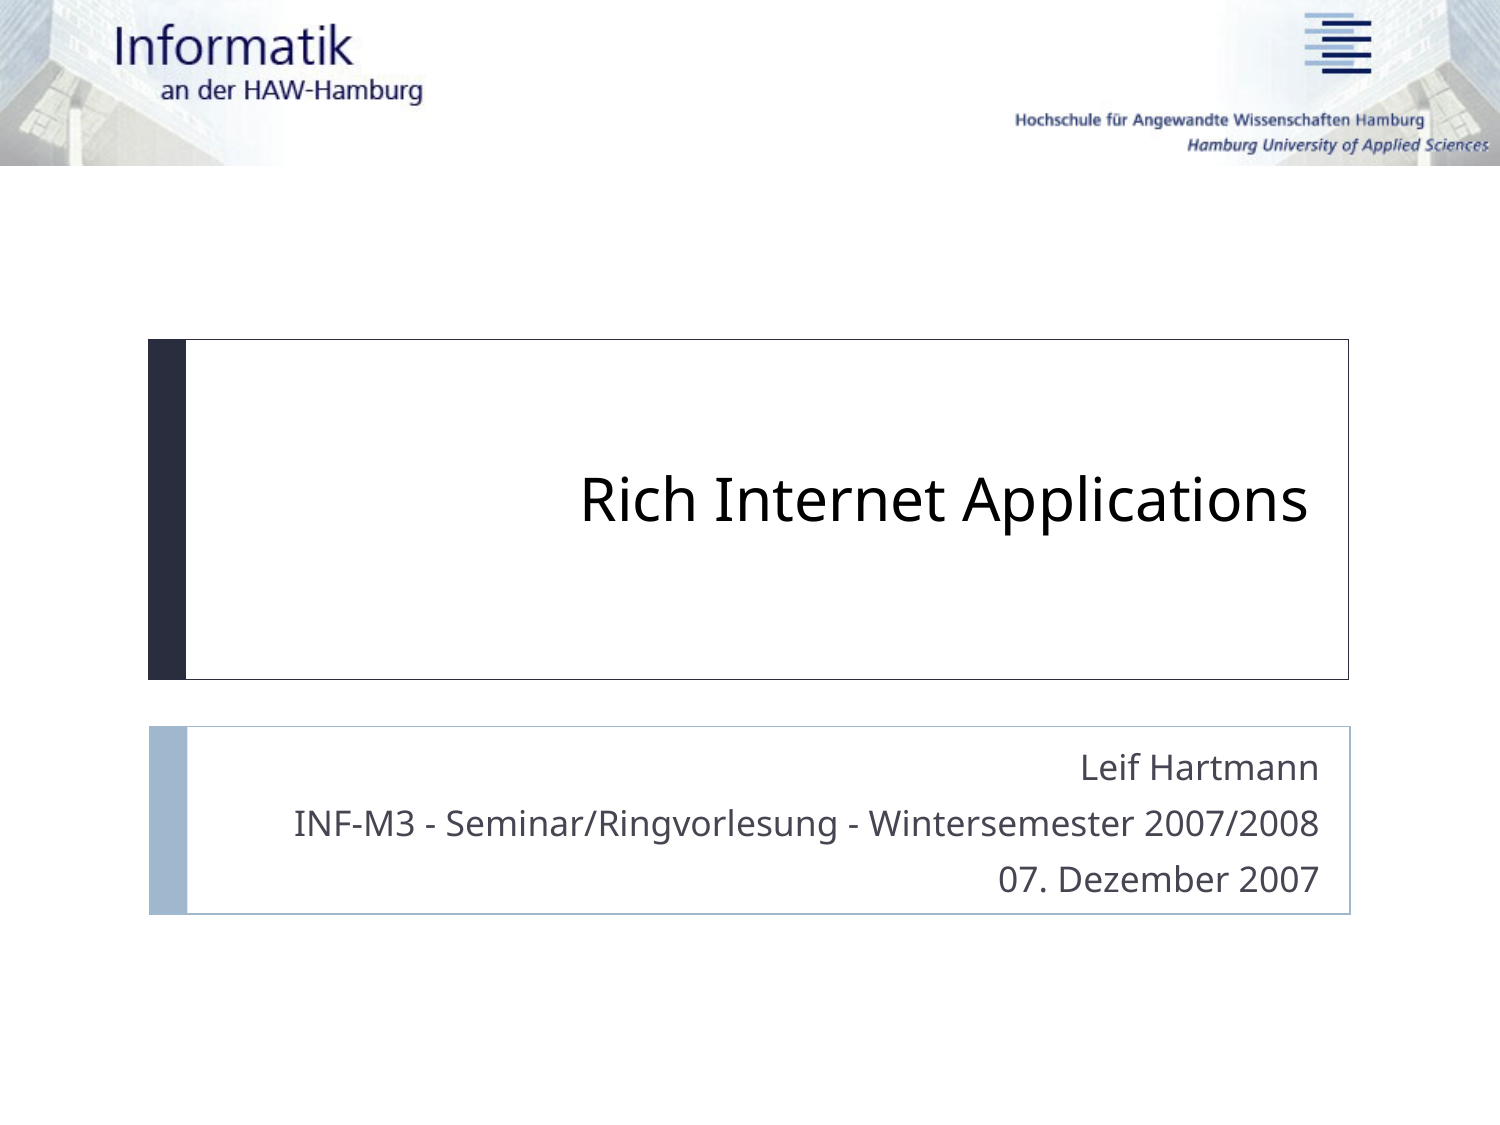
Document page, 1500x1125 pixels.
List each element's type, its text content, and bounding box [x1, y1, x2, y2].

text_box Leif Hartmann INF-M3 - Seminar/Ringvorlesung - Wintersemester 2007/2008 07. Dezember 2007 [176, 738, 1335, 903]
picture [0, 0, 1500, 166]
title Rich Internet Applications [200, 448, 1326, 538]
